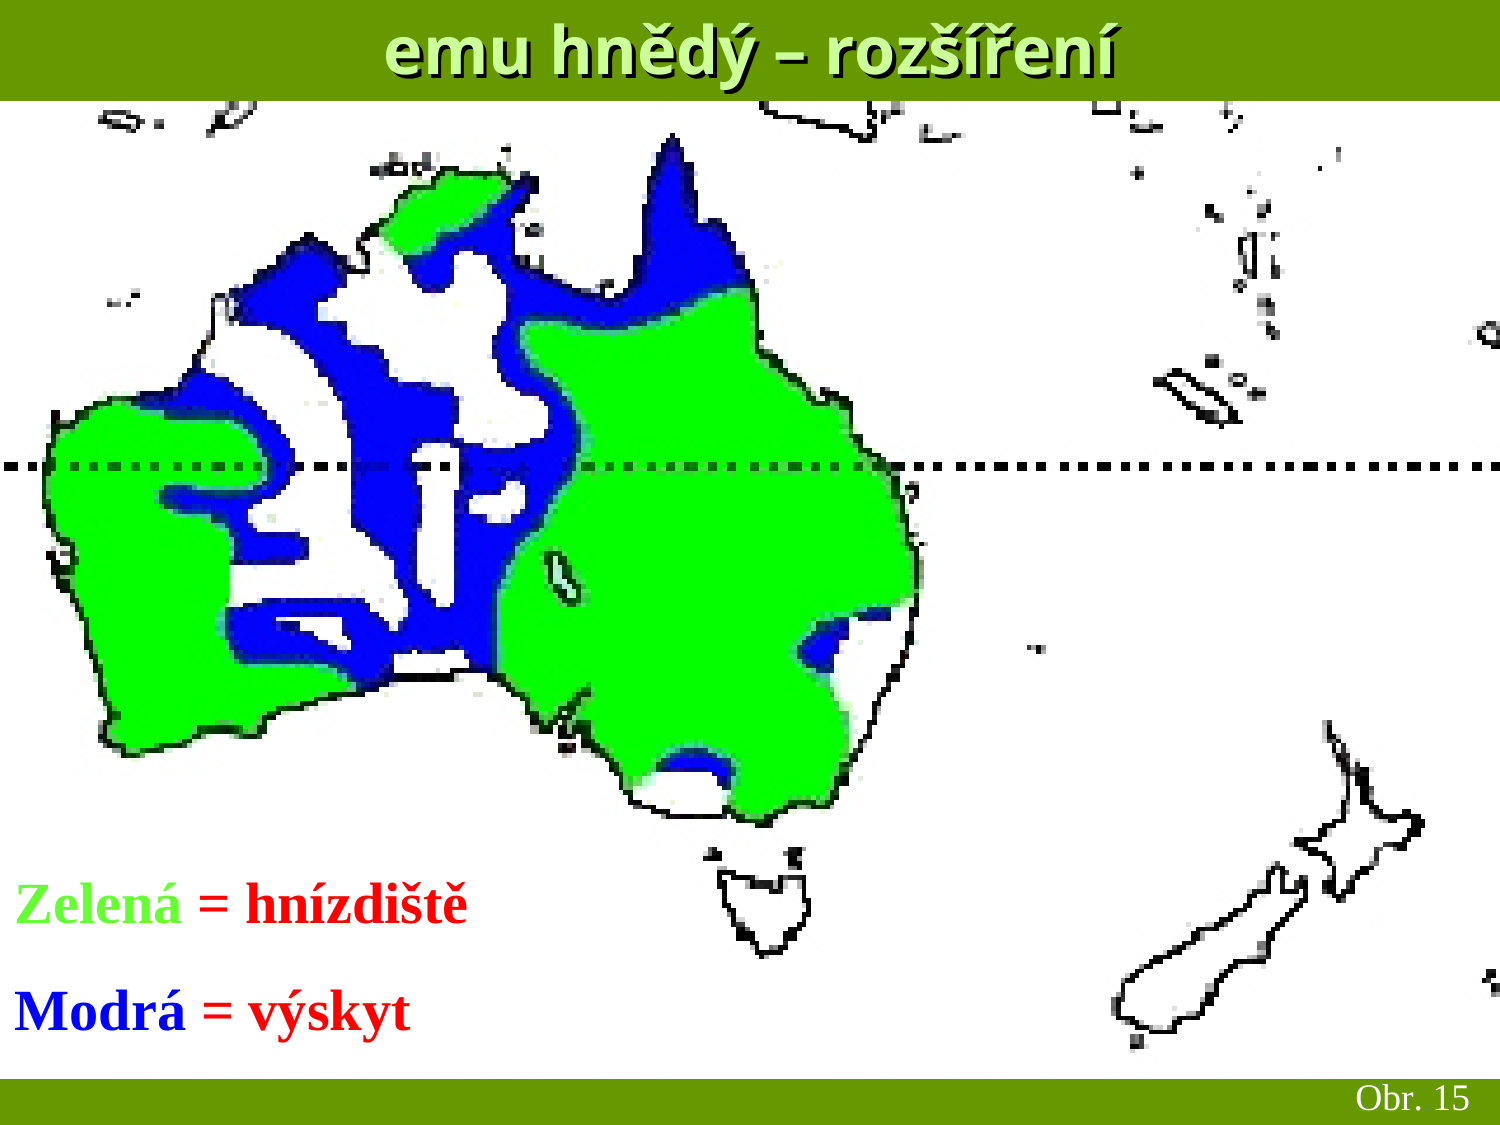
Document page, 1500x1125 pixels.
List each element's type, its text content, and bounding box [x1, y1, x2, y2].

text_box Zelená = hnízdiště Modrá = výskyt [0, 857, 597, 1050]
text_box emu hnědý – rozšíření [0, 0, 1500, 96]
picture [0, 101, 1500, 1079]
text_box Obr. 15 [1340, 1064, 1500, 1125]
